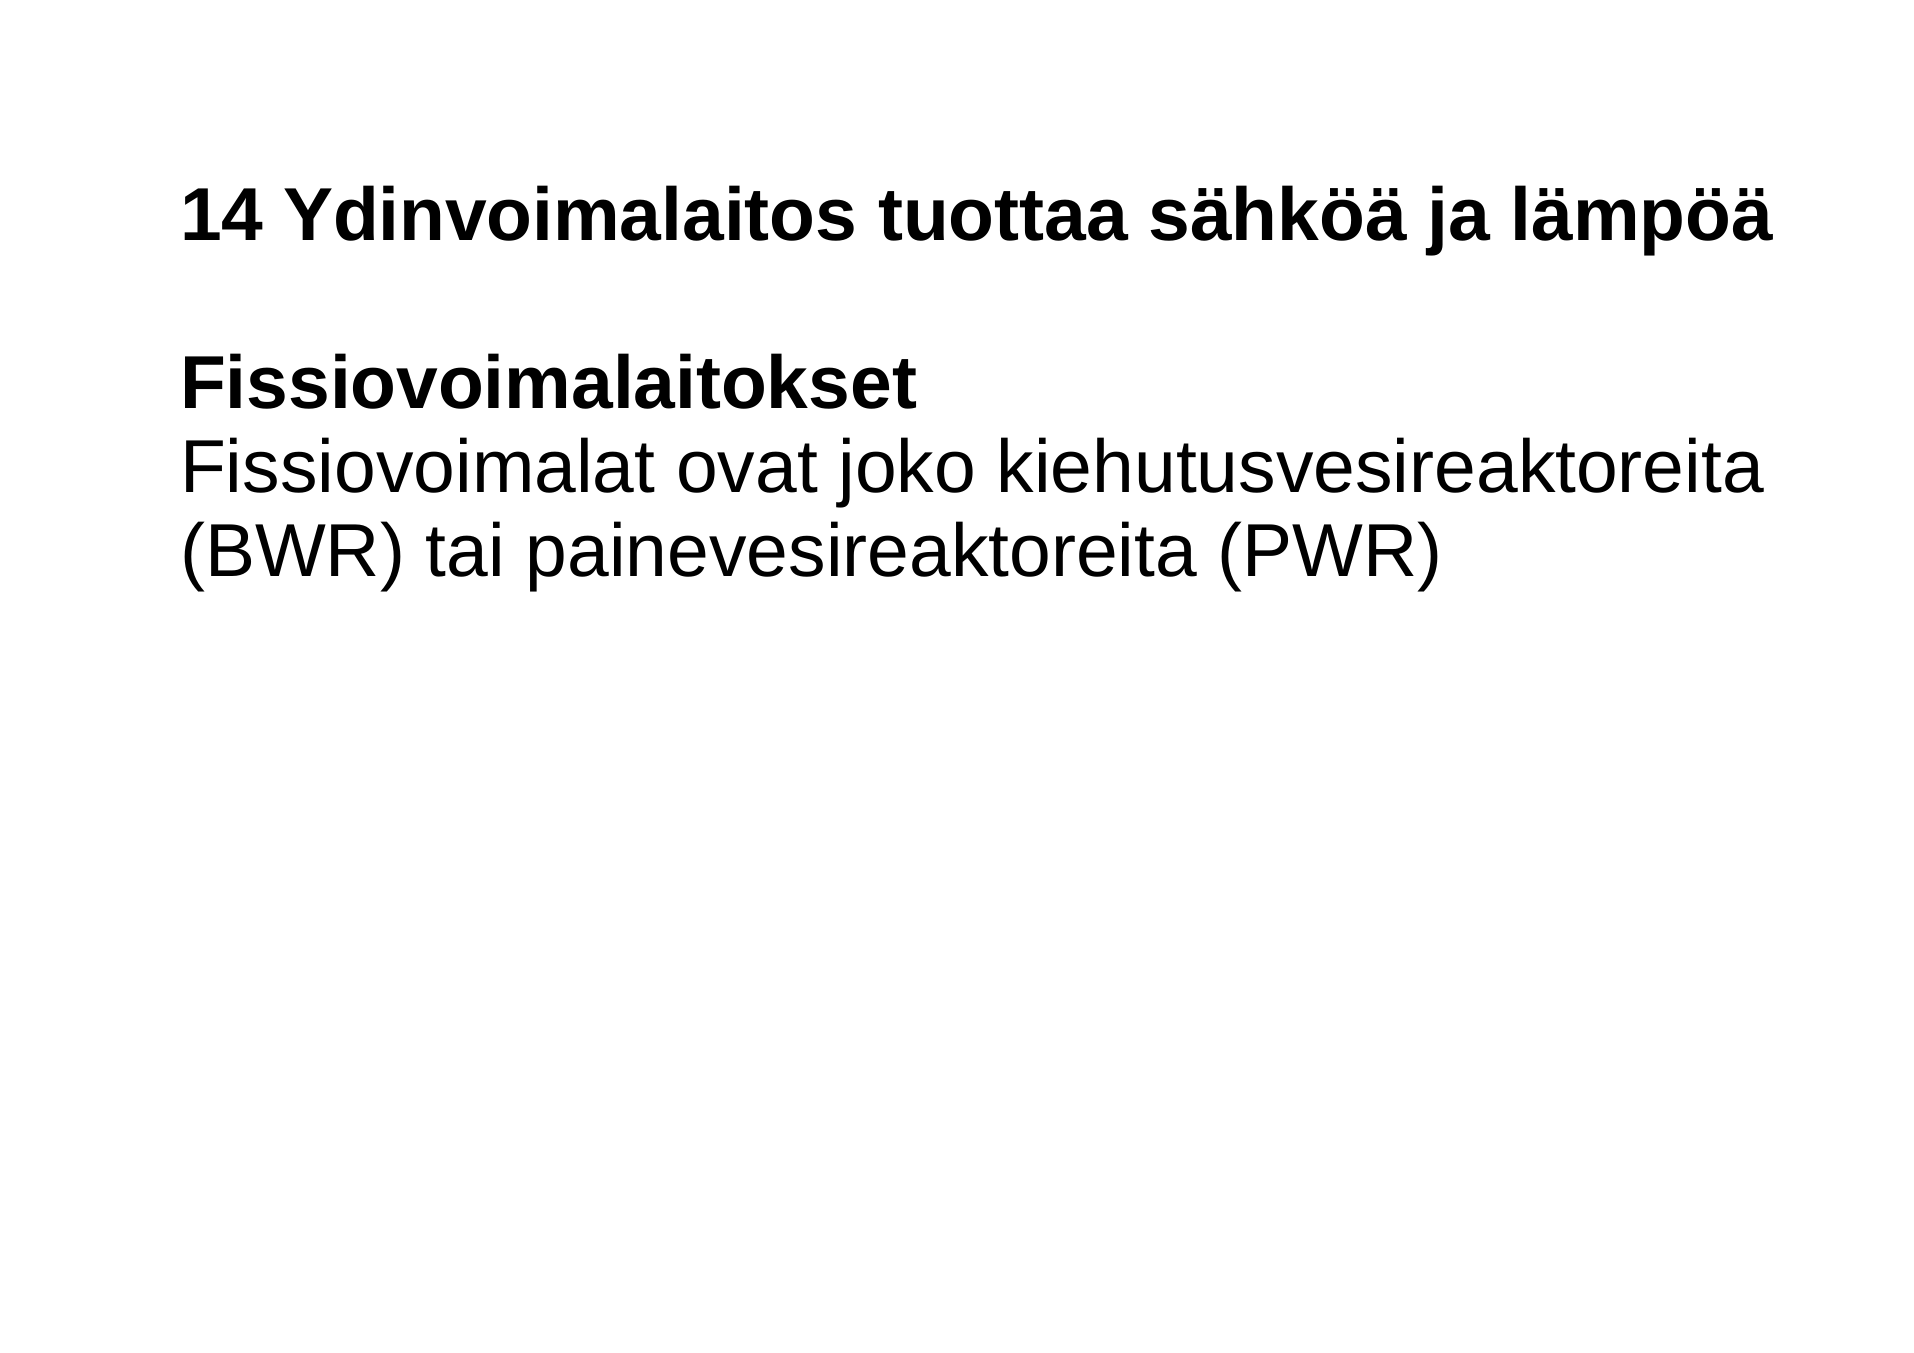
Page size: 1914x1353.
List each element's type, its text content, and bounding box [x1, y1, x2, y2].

text_box 14 Ydinvoimalaitos tuottaa sähköä ja lämpöä Fissiovoimalaitokset Fissiovoimalat ovat joko kiehutusvesireaktoreita (BWR) tai painevesireaktoreita (PWR) [165, 165, 1810, 601]
